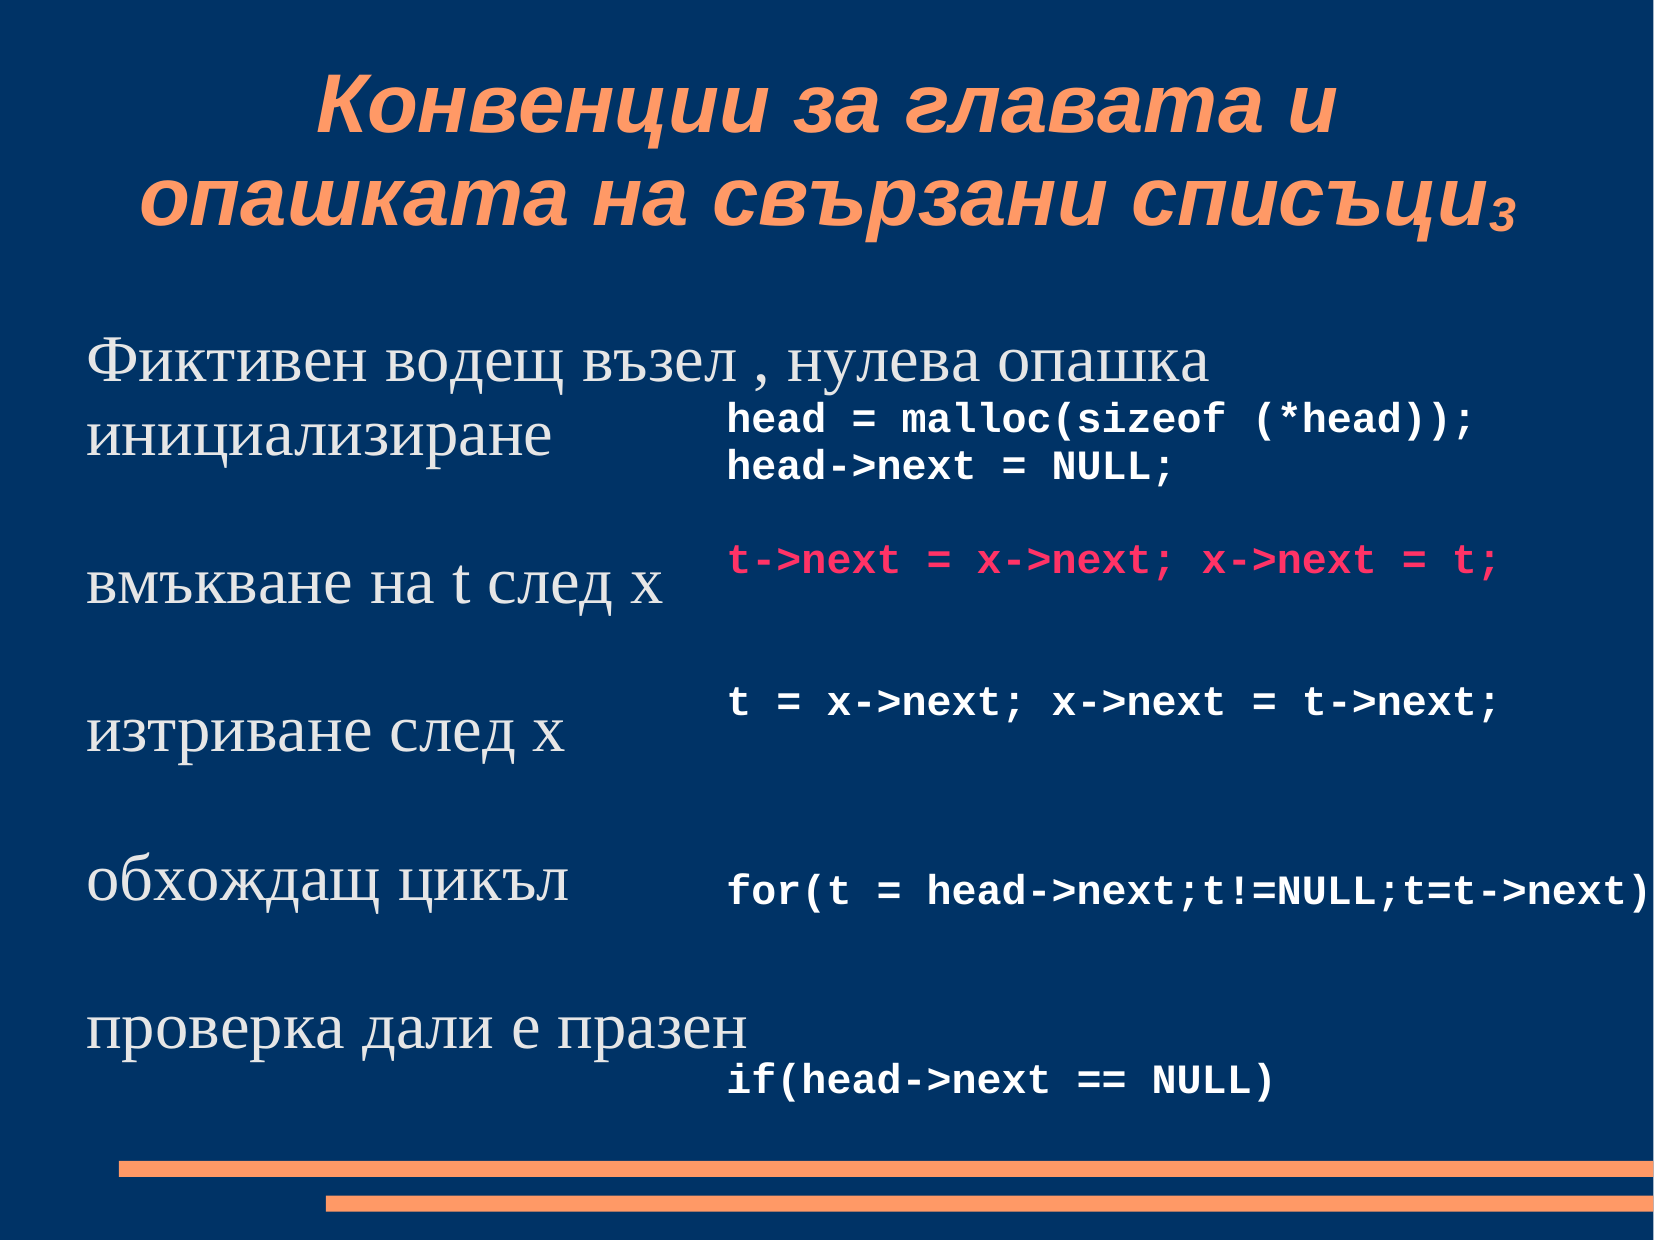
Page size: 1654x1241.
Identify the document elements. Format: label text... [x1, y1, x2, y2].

text_box head = malloc(sizeof (*head)); head->next = NULL; t->next = x->next; x->next = t; t = x->next; x->next = t->next; for(t = head->next;t!=NULL;t=t->next) if(head->next == NULL) [711, 389, 1654, 1122]
title Конвенции за главата и опашката на свързани списъци3 [121, 43, 1534, 257]
list Фиктивен водещ възел , нулева опашка инициализиране вмъкване на t след x изтриване след x обхождащ цикъл проверка дали е празен [68, 322, 1508, 1118]
